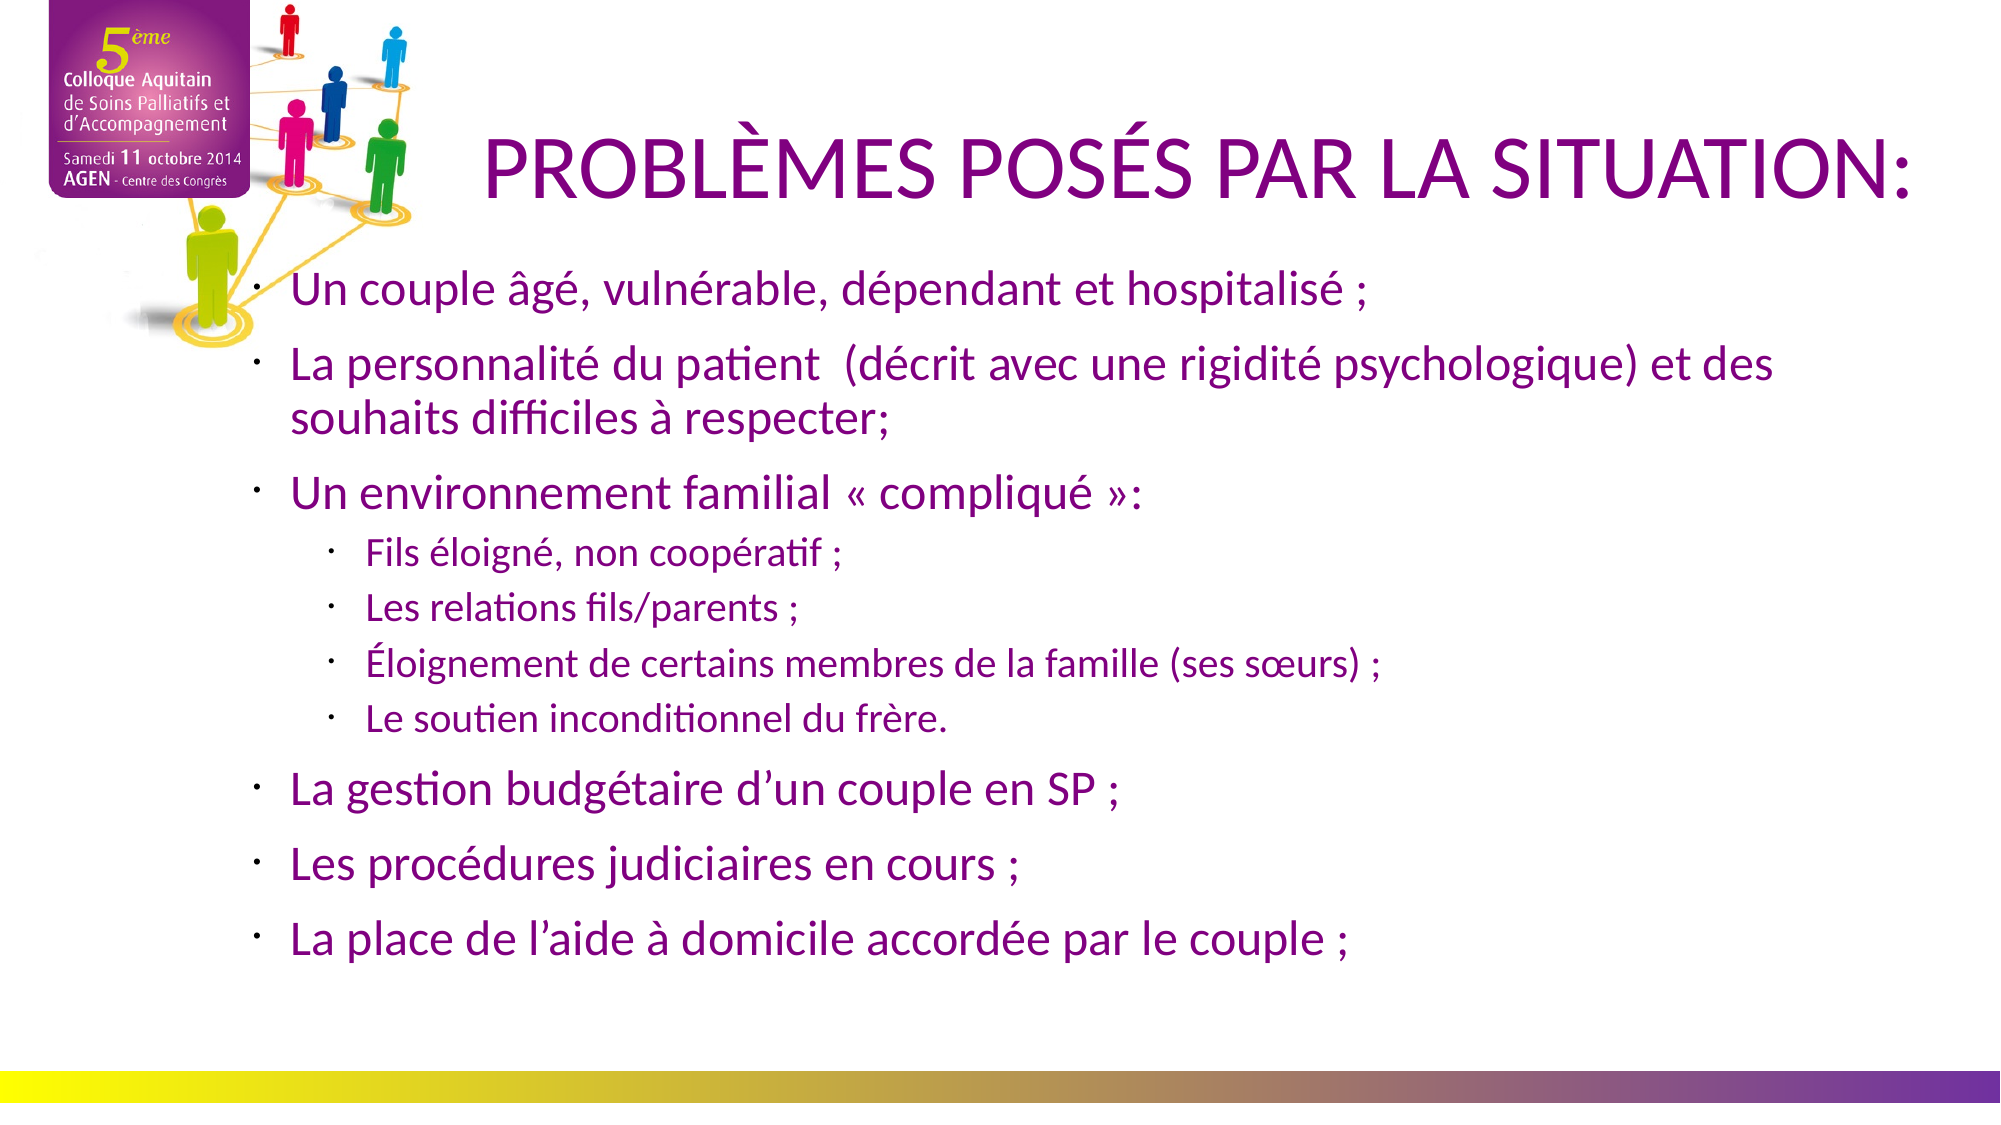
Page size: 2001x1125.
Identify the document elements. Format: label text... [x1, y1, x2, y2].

list Un couple âgé, vulnérable, dépendant et hospitalisé ; La personnalité du patient (décrit avec une rigidité psychologique) et des souhaits difficiles à respecter; Un environnement familial « compliqué »: Fils éloigné, non coopératif ; Les relations fils/parents ; Éloignement de certains membres de la famille (ses sœurs) ; Le soutien inconditionnel du frère. La gestion budgétaire d’un couple en SP ; Les procédures judiciaires en cours ; La place de l’aide à domicile accordée par le couple ; [238, 255, 1964, 1053]
title PROBLÈMES POSÉS PAR LA SITUATION: [467, 59, 1939, 255]
picture [0, 0, 440, 359]
